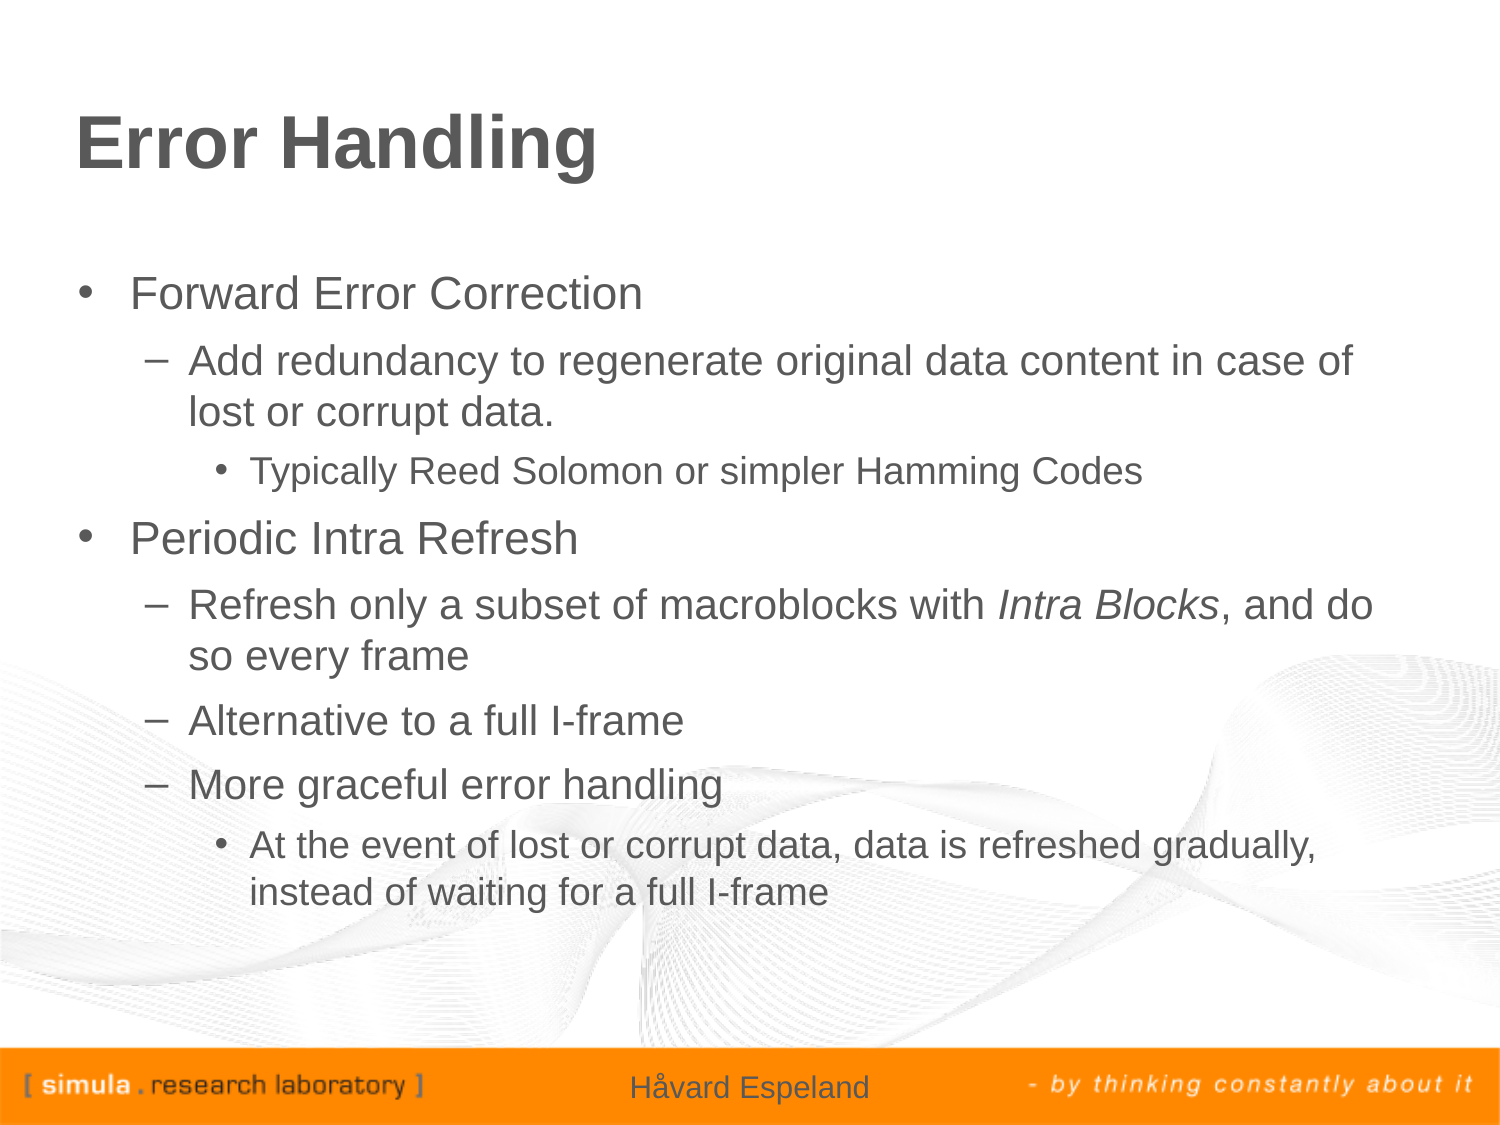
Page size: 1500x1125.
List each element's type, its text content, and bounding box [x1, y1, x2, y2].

list Forward Error Correction Add redundancy to regenerate original data content in case of lost or corrupt data. Typically Reed Solomon or simpler Hamming Codes Periodic Intra Refresh Refresh only a subset of macroblocks with Intra Blocks, and do so every frame Alternative to a full I-frame More graceful error handling At the event of lost or corrupt data, data is refreshed gradually, instead of waiting for a full I-frame [75, 263, 1425, 916]
picture [0, 654, 1500, 1125]
title Error Handling [75, 44, 1425, 233]
